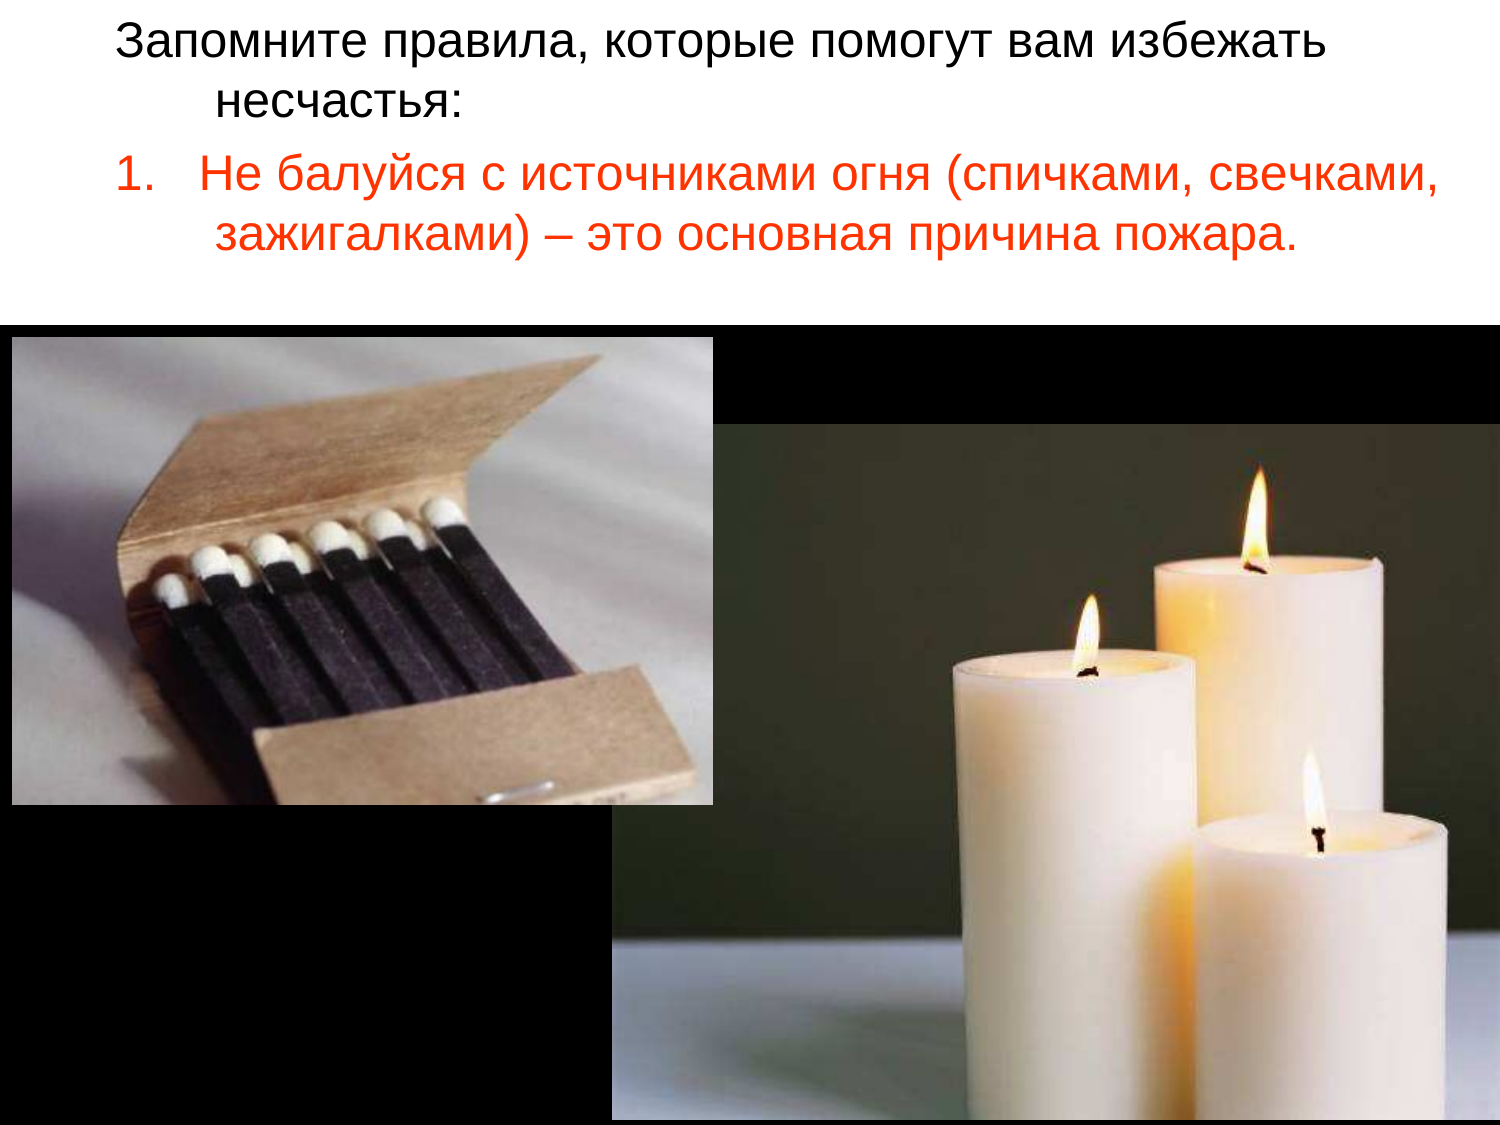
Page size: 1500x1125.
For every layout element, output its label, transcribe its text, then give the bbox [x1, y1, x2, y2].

picture [12, 337, 1500, 1120]
list Запомните правила, которые помогут вам избежать несчастья: 1. Не балуйся с источниками огня (спичками, свечками, зажигалками) – это основная причина пожара. [0, 0, 1500, 325]
